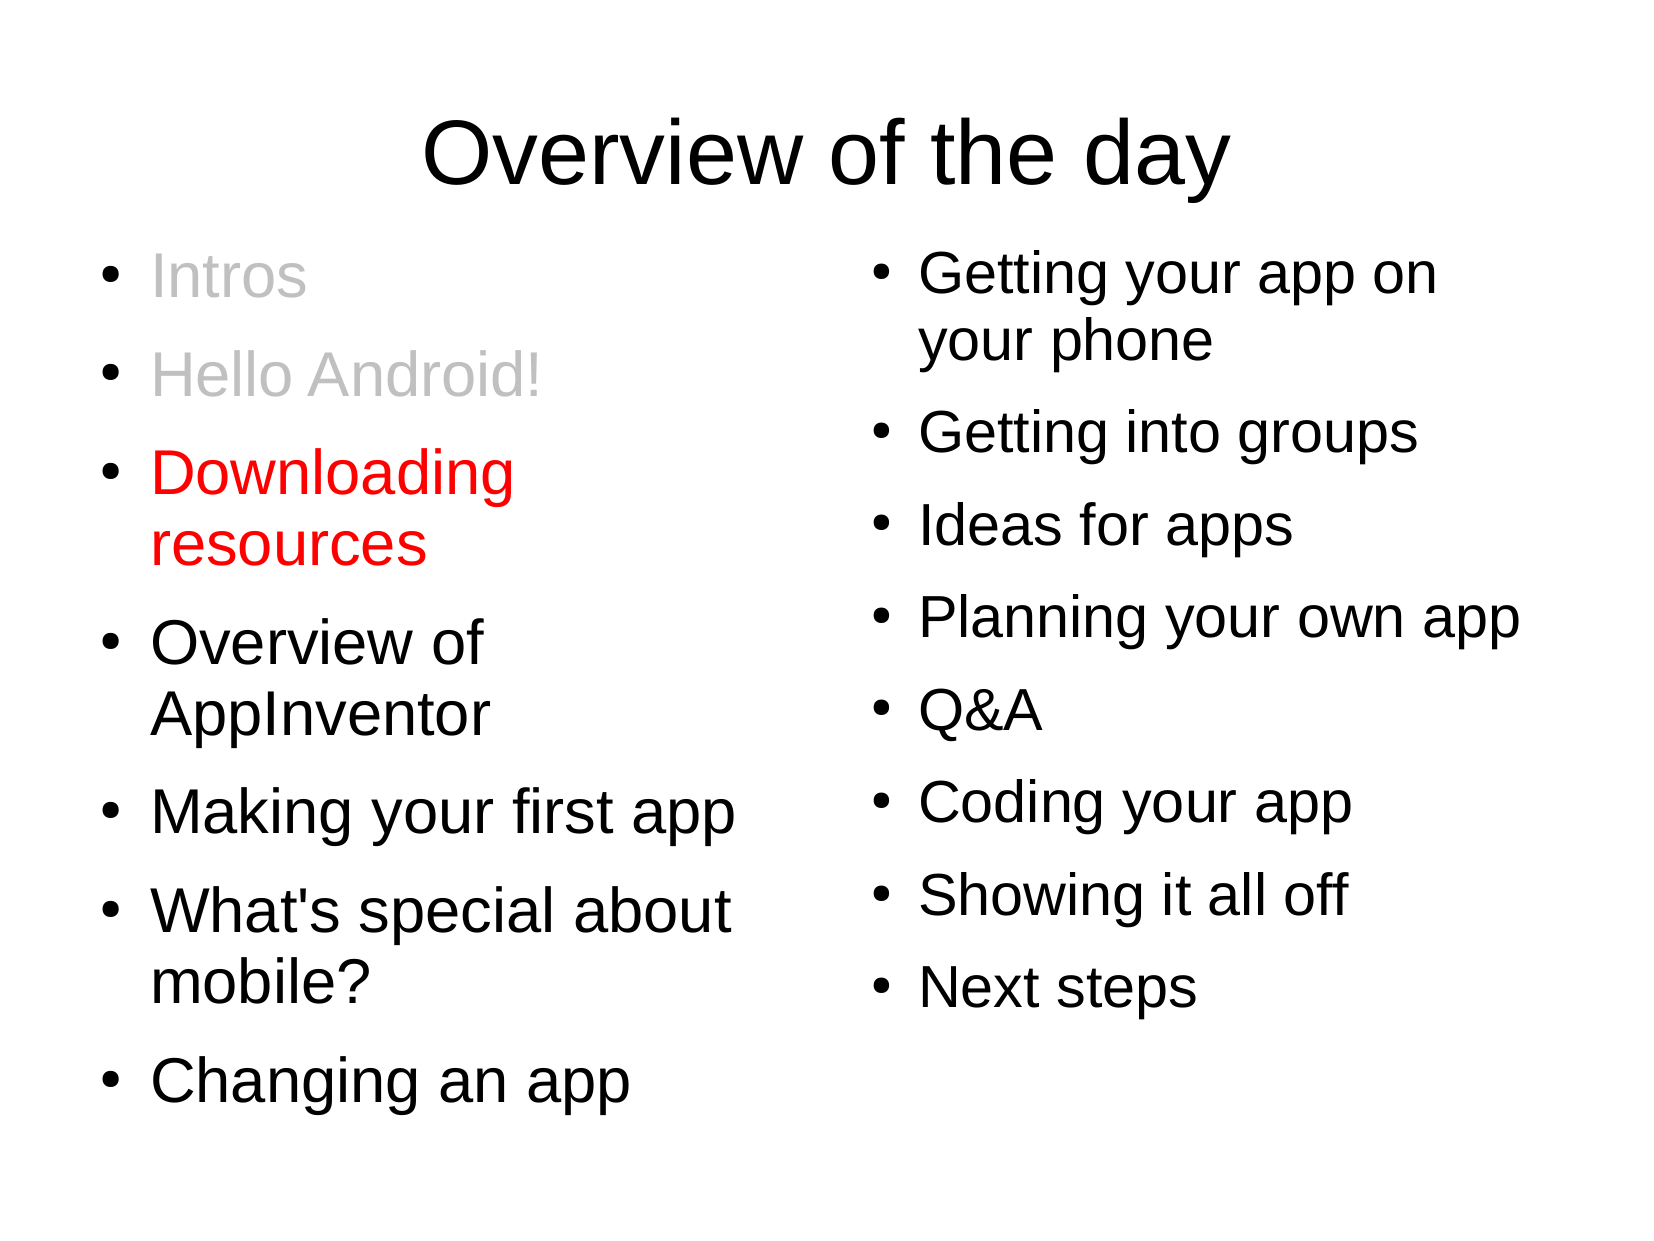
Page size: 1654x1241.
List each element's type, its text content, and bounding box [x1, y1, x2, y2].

list Intros Hello Android! Downloading resources Overview of AppInventor Making your first app What's special about mobile? Changing an app [82, 240, 793, 1126]
title Overview of the day [82, 49, 1571, 257]
list Getting your app on your phone Getting into groups Ideas for apps Planning your own app Q&A Coding your app Showing it all off Next steps [855, 240, 1566, 1025]
